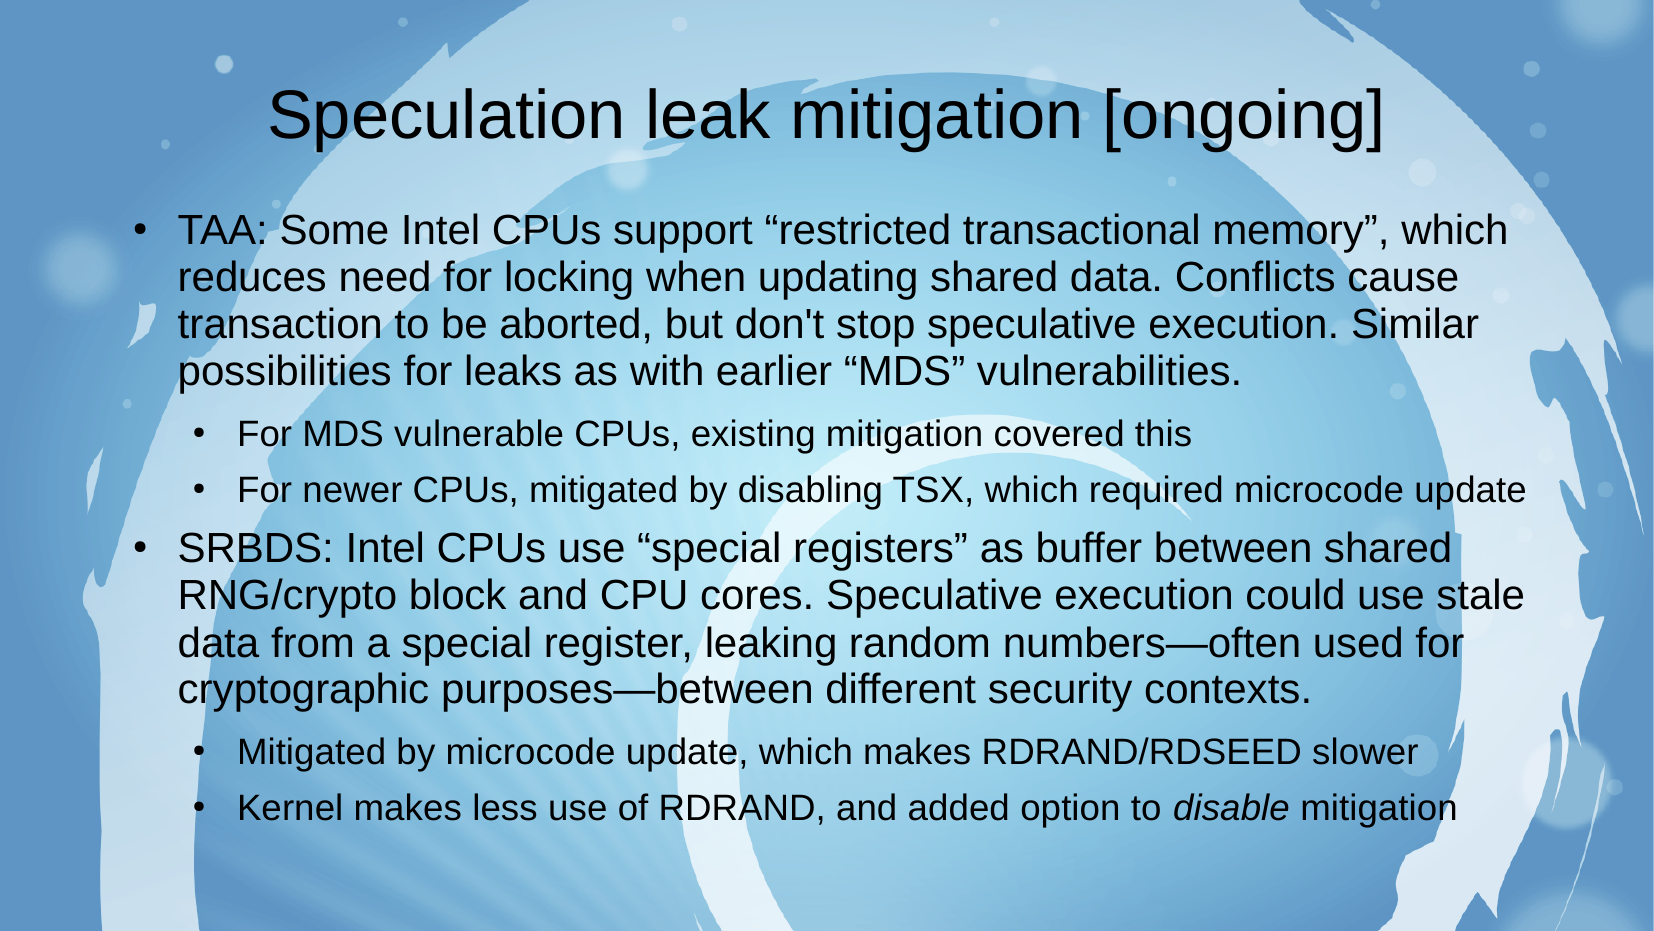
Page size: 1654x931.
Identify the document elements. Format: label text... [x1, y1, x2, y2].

picture [0, 0, 1654, 931]
title Speculation leak mitigation [ongoing] [118, 37, 1536, 193]
list TAA: Some Intel CPUs support “restricted transactional memory”, which reduces need for locking when updating shared data. Conflicts cause transaction to be aborted, but don't stop speculative execution. Similar possibilities for leaks as with earlier “MDS” vulnerabilities. For MDS vulnerable CPUs, existing mitigation covered this For newer CPUs, mitigated by disabling TSX, which required microcode update SRBDS: Intel CPUs use “special registers” as buffer between shared RNG/crypto block and CPU cores. Speculative execution could use stale data from a special register, leaking random numbers—often used for cryptographic purposes—between different security contexts. Mitigated by microcode update, which makes RDRAND/RDSEED slower Kernel makes less use of RDRAND, and added option to disable mitigation [118, 206, 1536, 857]
